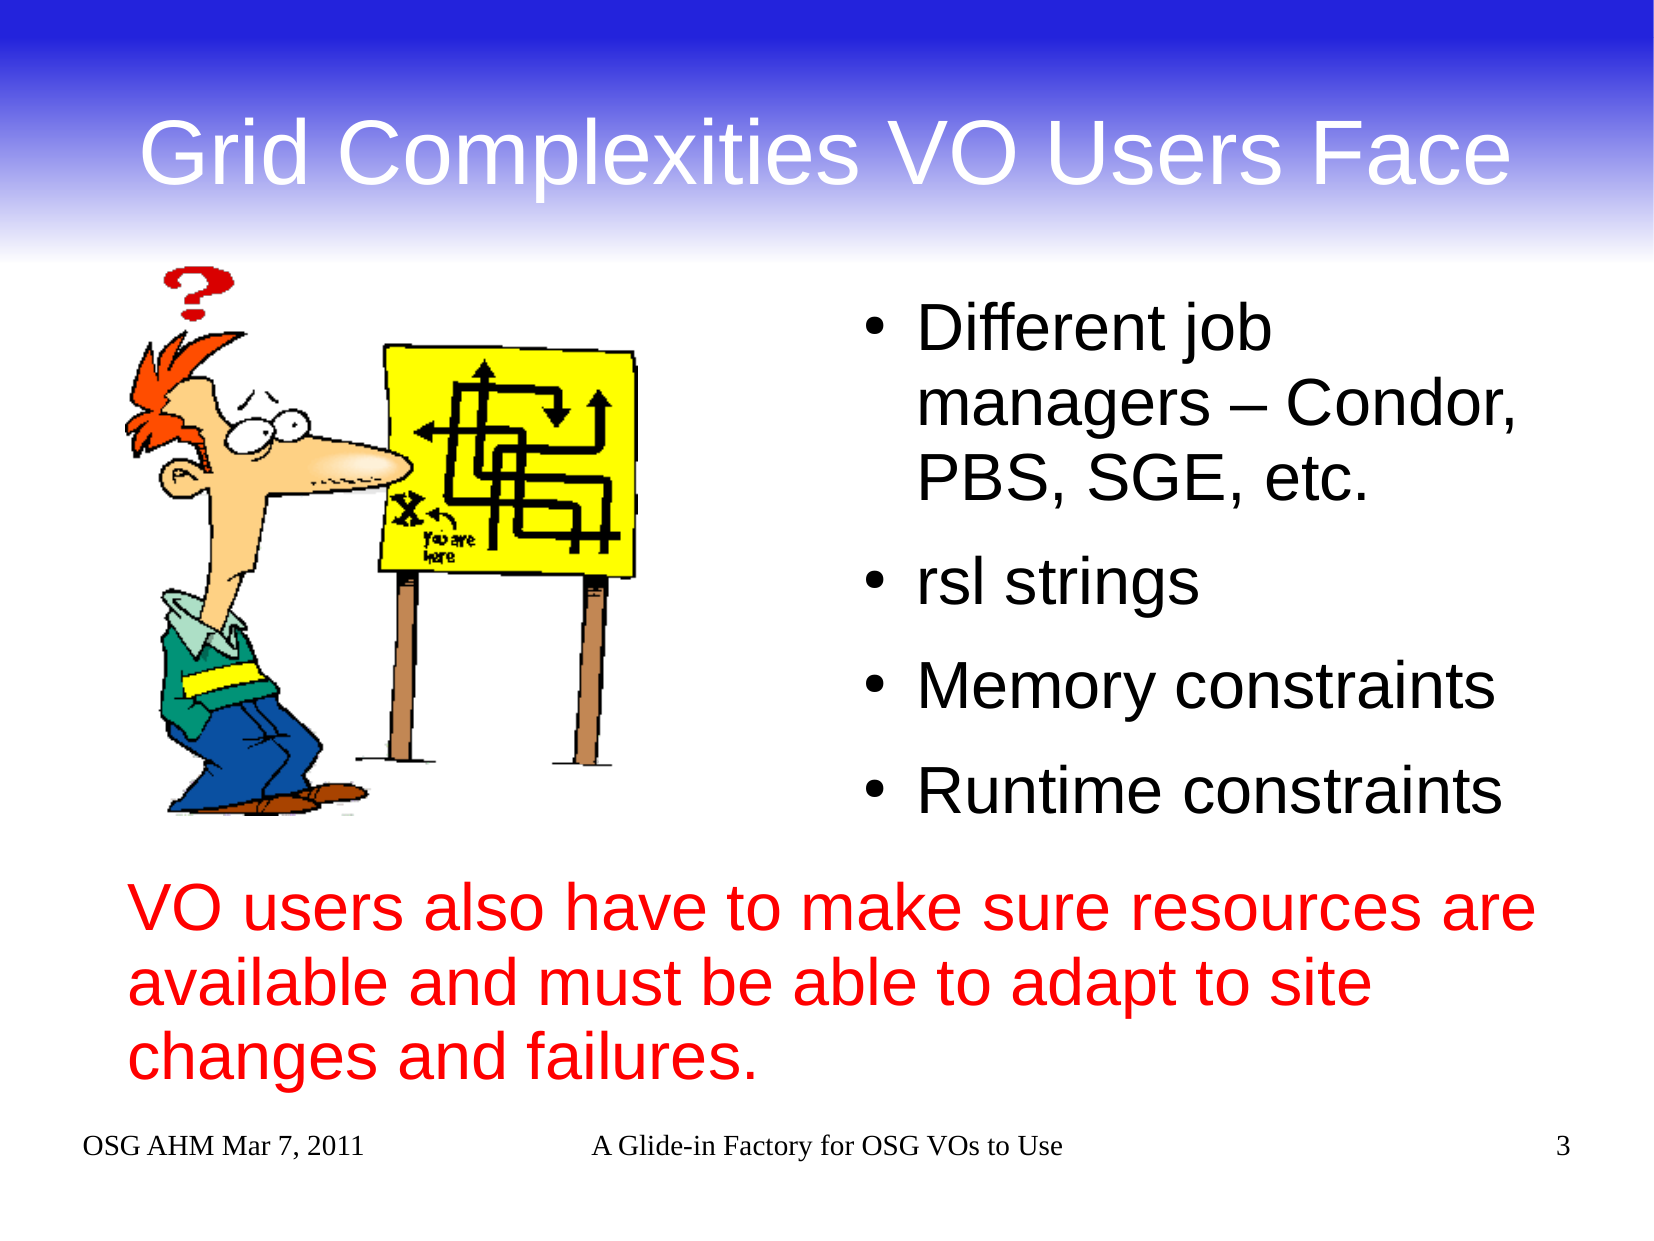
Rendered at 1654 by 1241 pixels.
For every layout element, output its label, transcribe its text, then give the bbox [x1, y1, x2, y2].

picture [125, 260, 638, 816]
title Grid Complexities VO Users Face [82, 49, 1571, 257]
text_box [150, 1102, 180, 1158]
text_box VO users also have to make sure resources are available and must be able to adapt to site changes and failures. [112, 862, 1651, 1102]
list Different job managers – Condor, PBS, SGE, etc. rsl strings Memory constraints Runtime constraints [845, 290, 1572, 862]
